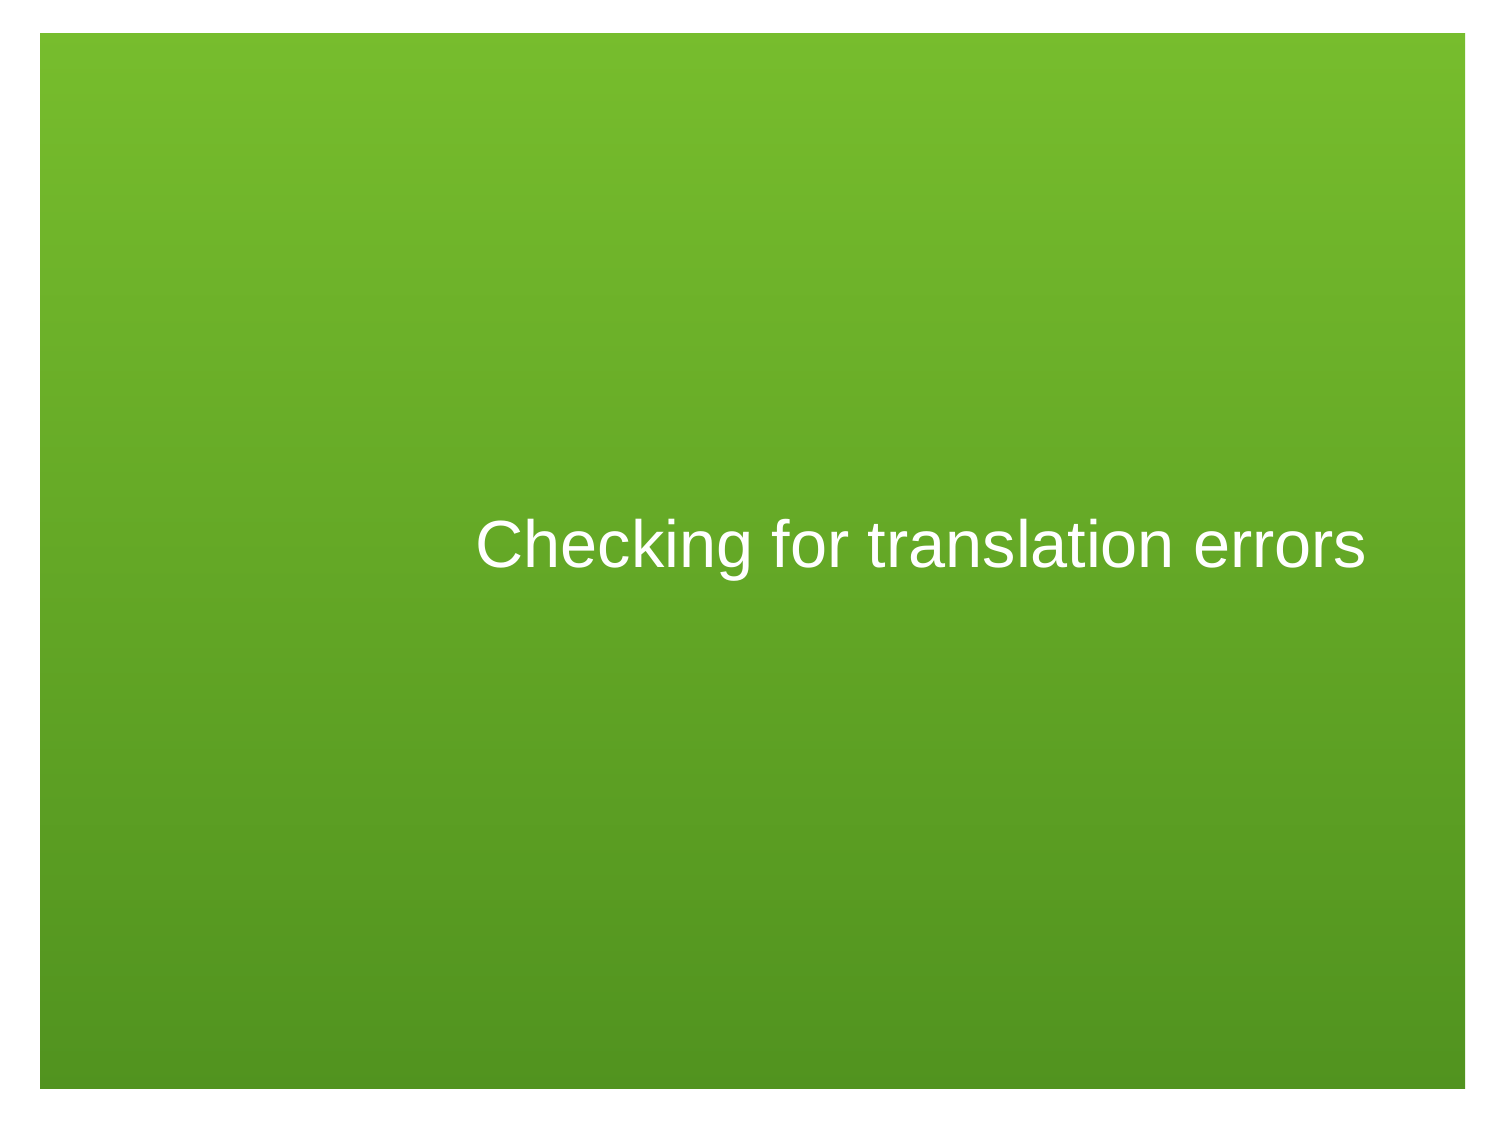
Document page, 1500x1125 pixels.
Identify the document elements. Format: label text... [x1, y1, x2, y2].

title Checking for translation errors [135, 450, 1369, 638]
